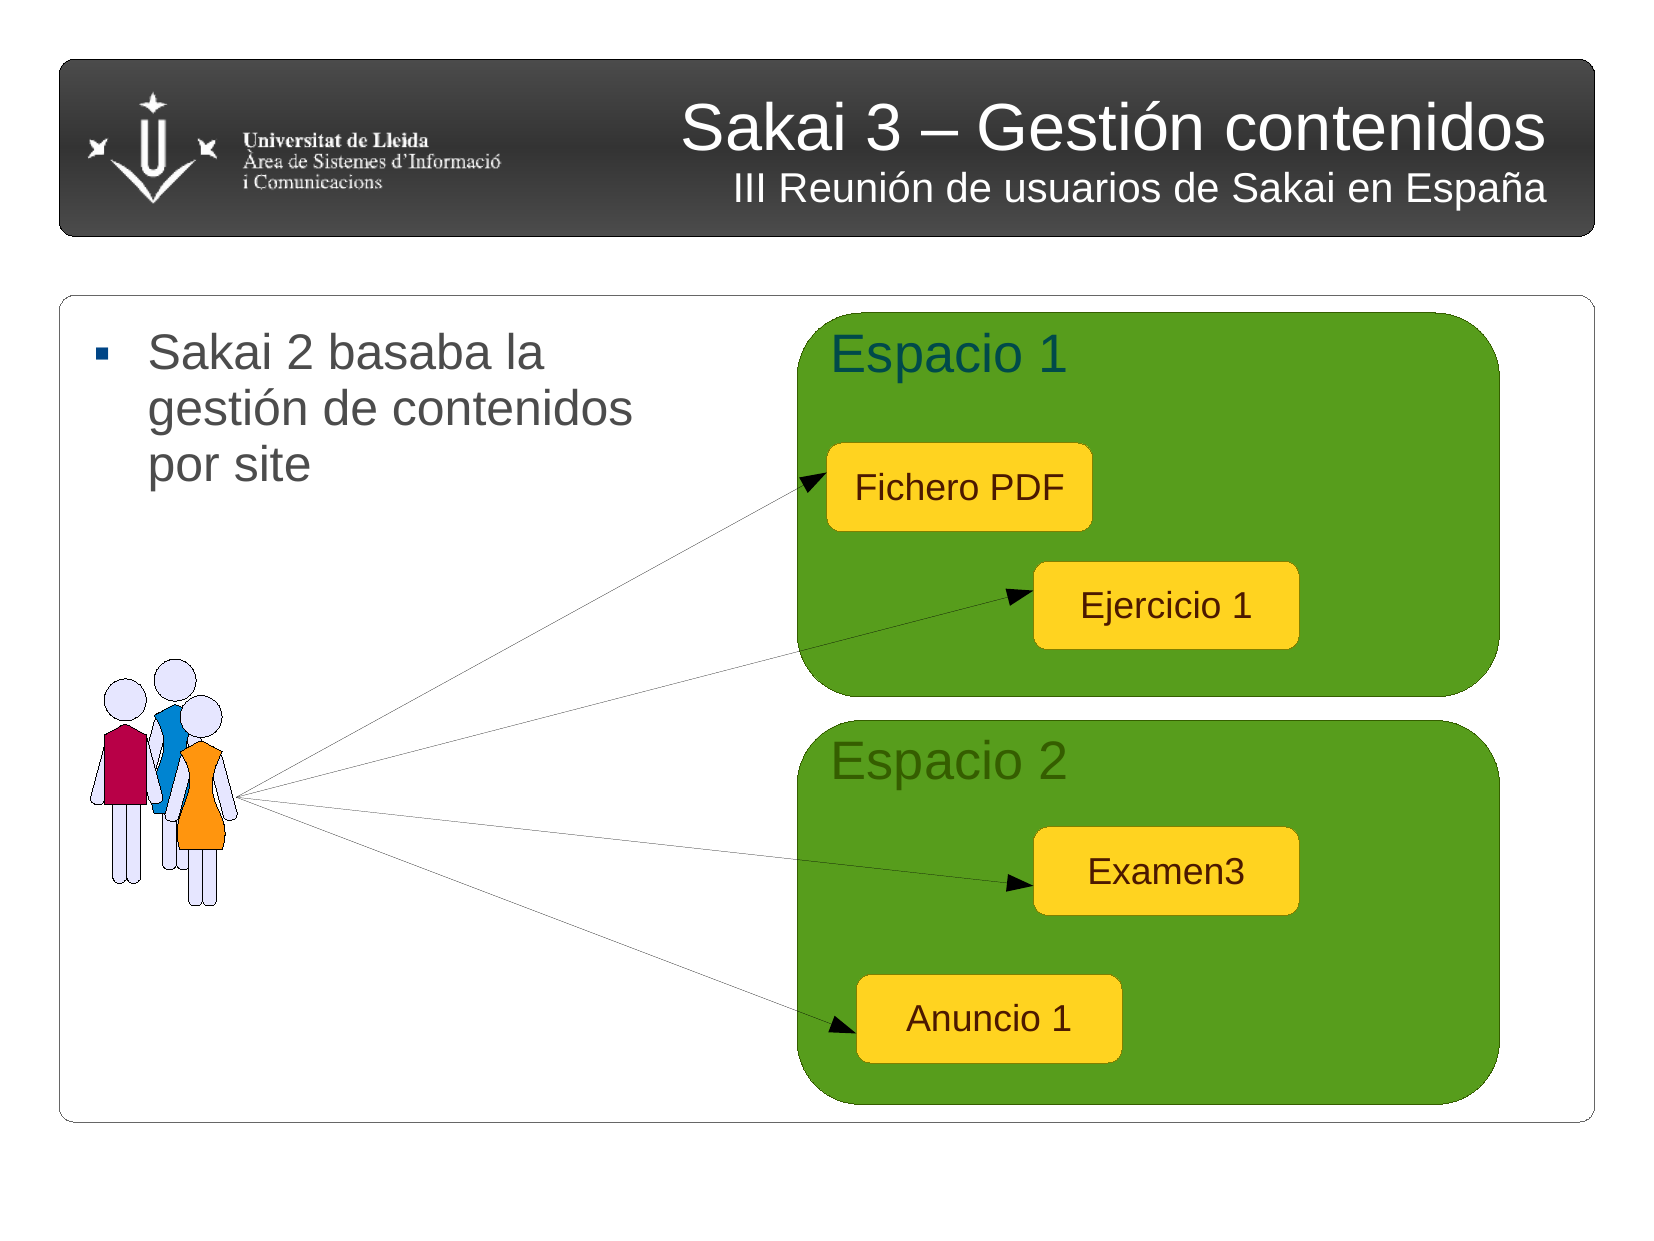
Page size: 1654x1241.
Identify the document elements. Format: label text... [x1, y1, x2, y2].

text_box Fichero PDF [826, 442, 1093, 532]
text_box Examen3 [1033, 826, 1300, 916]
title Sakai 3 – Gestión contenidos III Reunión de usuarios de Sakai en España [501, 76, 1548, 225]
text_box Espacio 2 [797, 720, 1500, 1105]
text_box [104, 678, 147, 721]
text_box Ejercicio 1 [1033, 561, 1300, 650]
text_box [154, 659, 197, 702]
text_box Espacio 1 [797, 312, 1500, 697]
text_box [90, 695, 238, 906]
picture [64, 75, 530, 225]
list Sakai 2 basaba la gestión de contenidos por site [76, 324, 642, 945]
text_box Anuncio 1 [856, 974, 1123, 1064]
